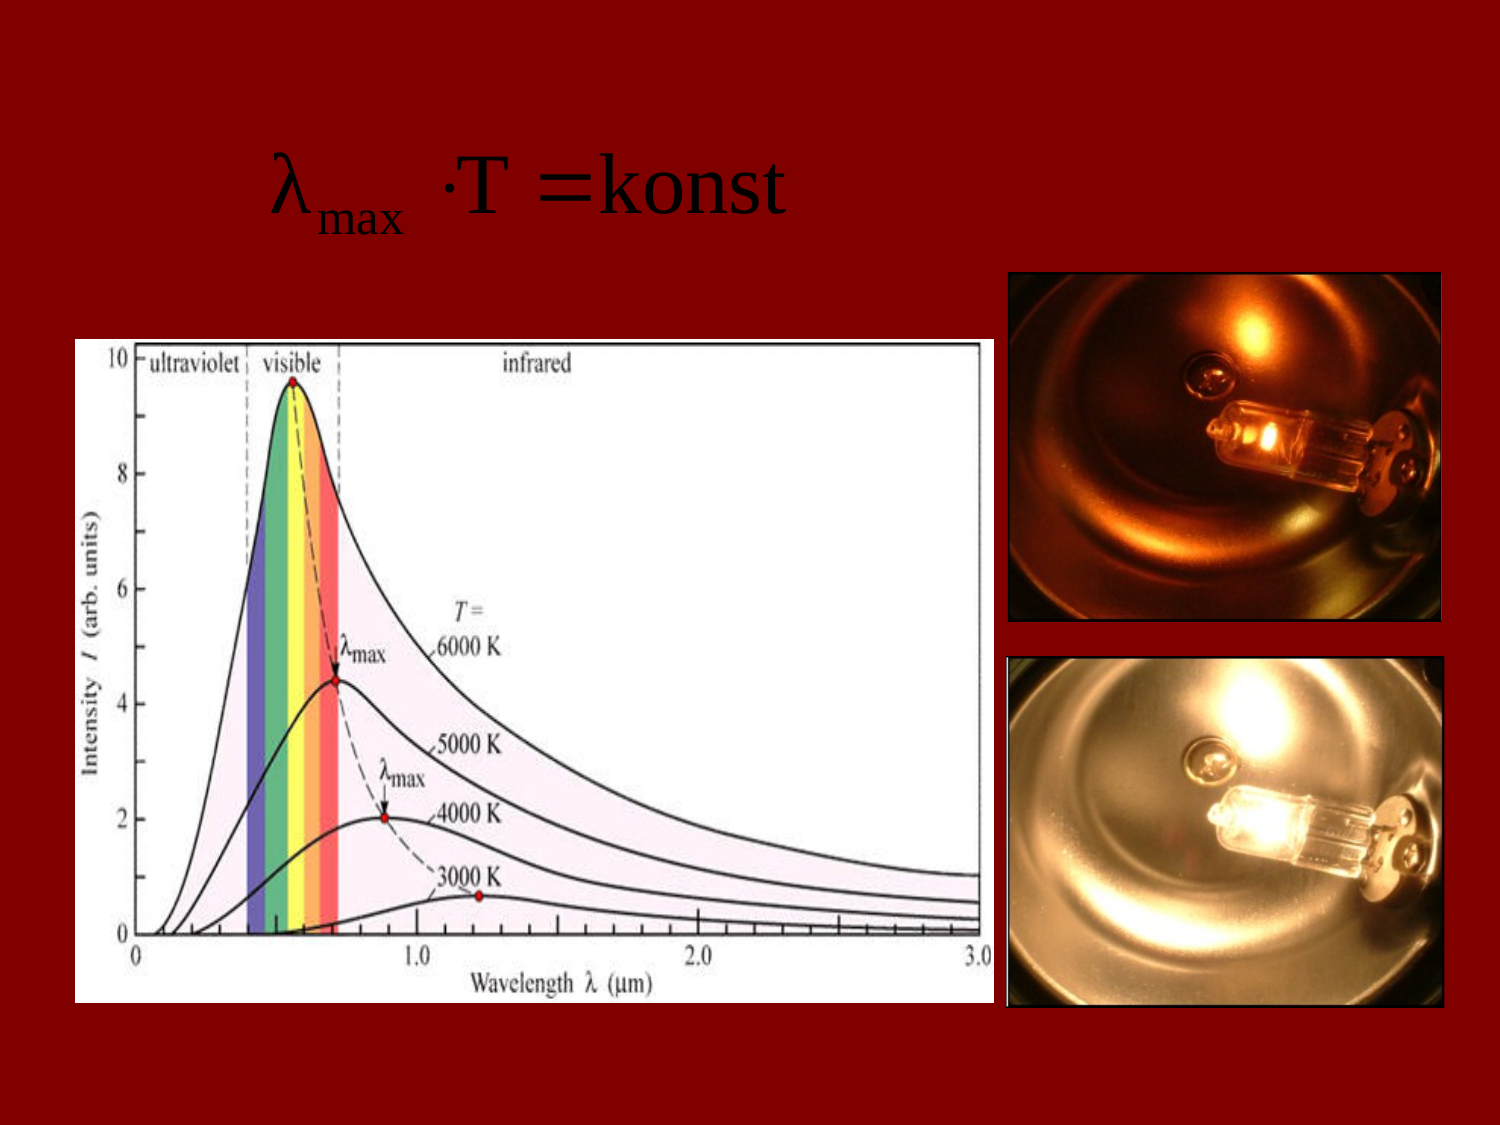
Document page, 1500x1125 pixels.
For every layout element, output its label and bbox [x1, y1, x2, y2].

picture [256, 127, 807, 257]
picture [75, 339, 994, 1003]
picture [1005, 656, 1445, 1008]
chart [257, 128, 809, 260]
picture [1007, 272, 1442, 622]
